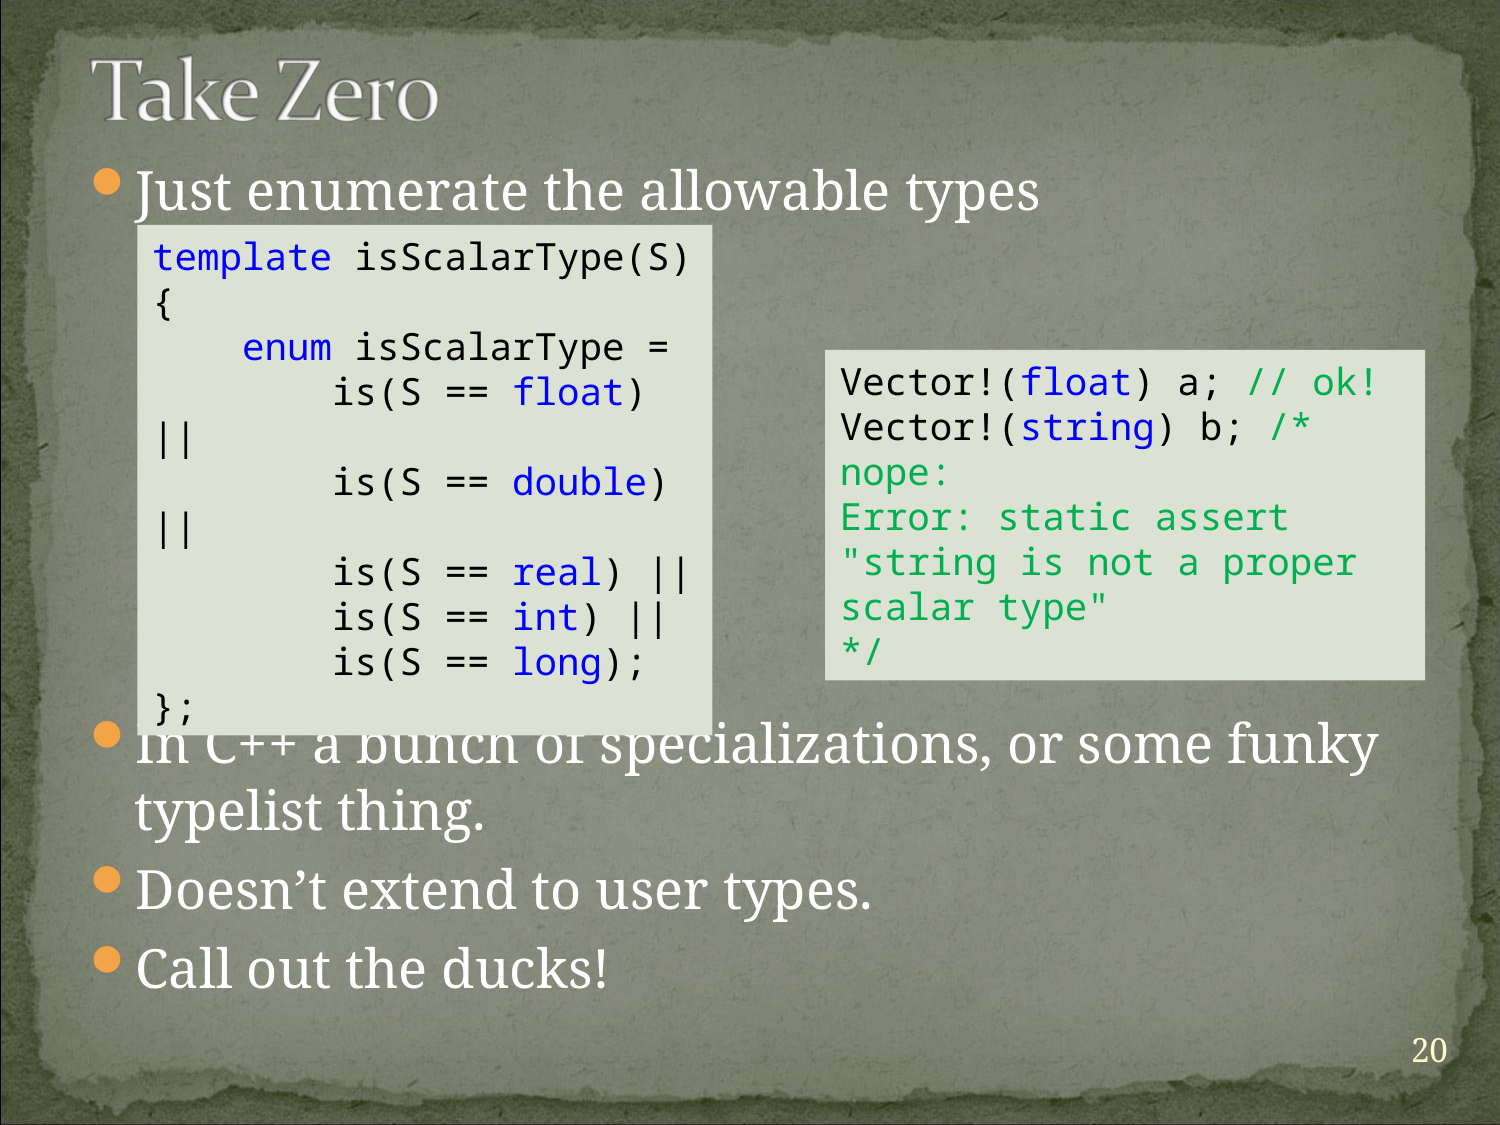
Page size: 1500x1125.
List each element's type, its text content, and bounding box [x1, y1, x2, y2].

picture [0, 0, 1500, 1125]
text_box Vector!(float) a; // ok! Vector!(string) b; /* nope: Error: static assert "string is not a proper scalar type" */ [825, 349, 1426, 681]
text_box [35, 10, 1427, 152]
list Just enumerate the allowable types In C++ a bunch of specializations, or some funky typelist thing. Doesn’t extend to user types. Call out the ducks! [75, 152, 1426, 976]
text_box template isScalarType(S) { enum isScalarType = is(S == float) || is(S == double) || is(S == real) || is(S == int) || is(S == long); }; [137, 224, 713, 736]
text_box 32 [1379, 1014, 1480, 1090]
